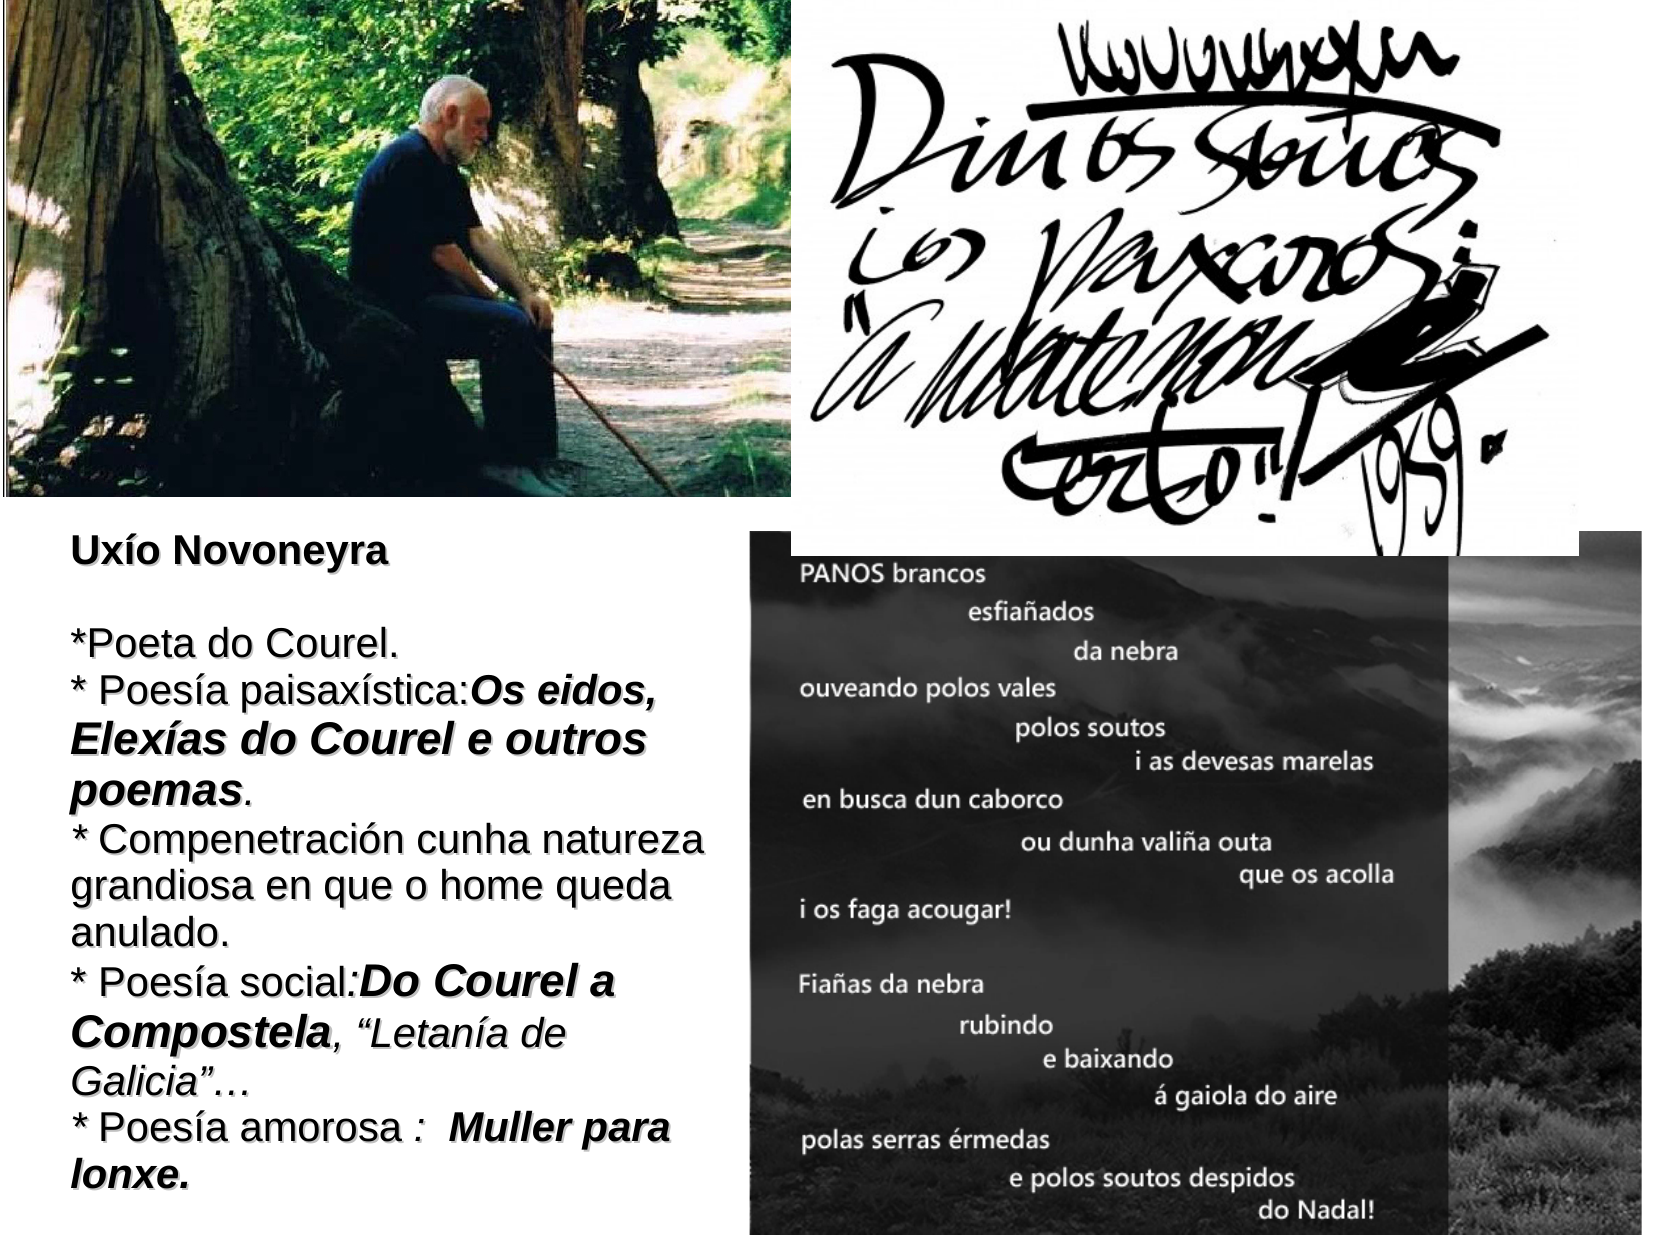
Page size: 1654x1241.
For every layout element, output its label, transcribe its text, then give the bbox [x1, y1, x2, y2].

picture [3, 0, 1642, 1235]
text_box Uxío Novoneyra *Poeta do Courel. * Poesía paisaxística:Os eidos, Elexías do Courel e outros poemas. * Compenetración cunha natureza grandiosa en que o home queda anulado. * Poesía social:Do Courel a Compostela, “Letanía de Galicia”… * Poesía amorosa : Muller para lonxe. [55, 519, 768, 1241]
